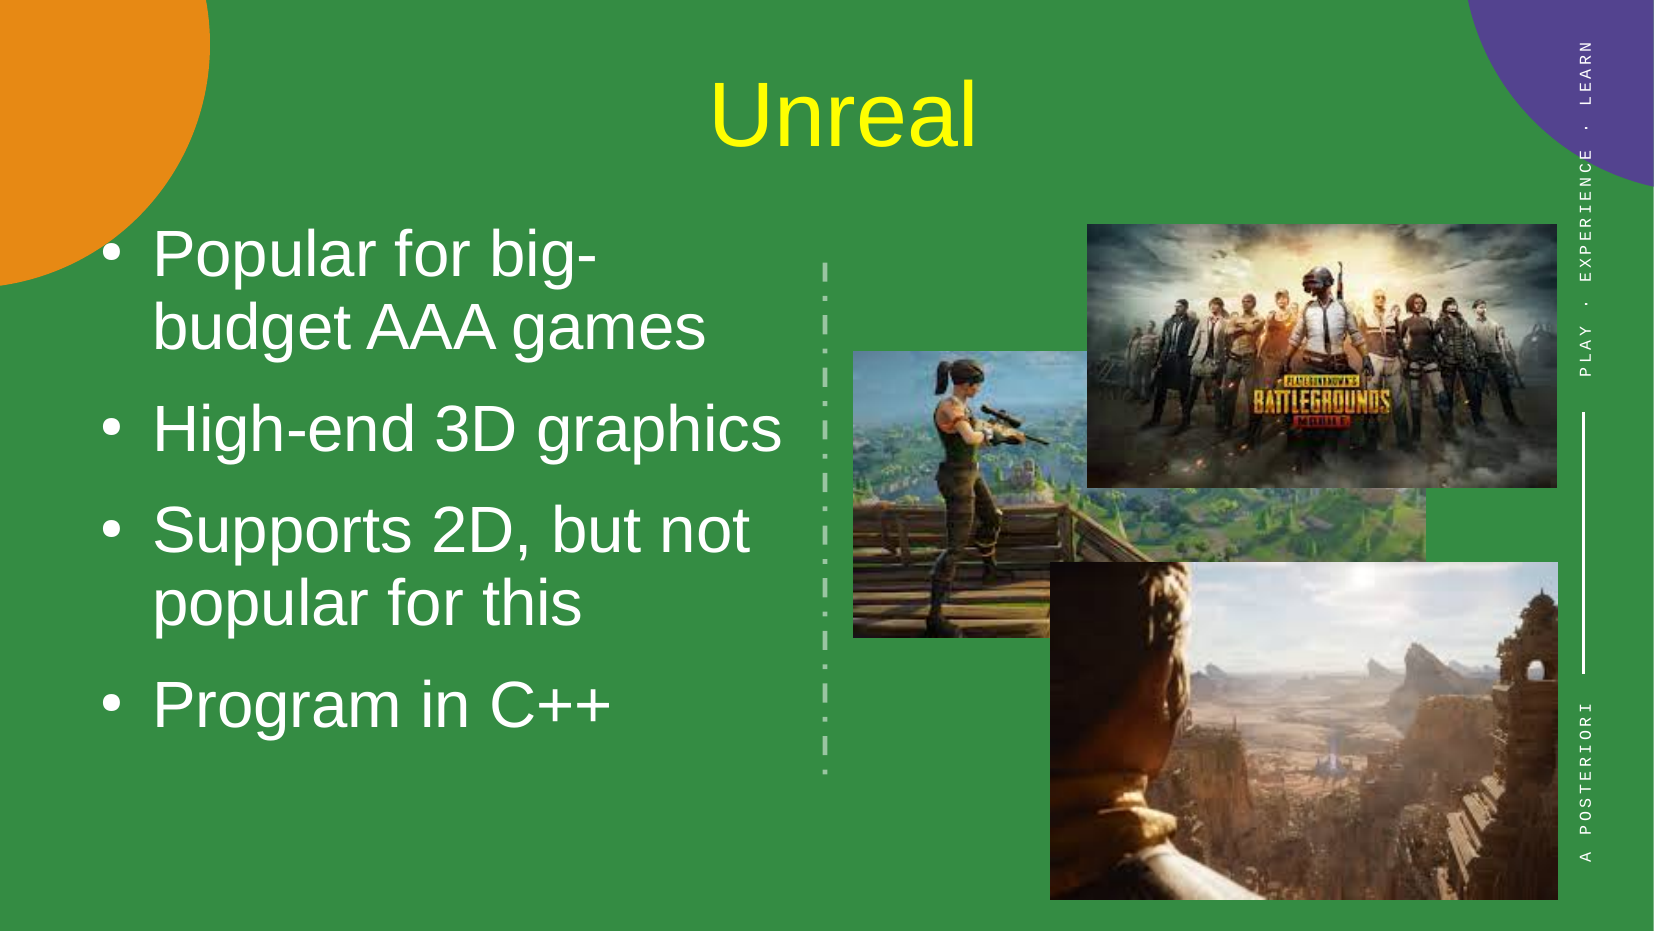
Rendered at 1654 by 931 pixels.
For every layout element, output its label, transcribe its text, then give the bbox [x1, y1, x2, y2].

list Popular for big-budget AAA games High-end 3D graphics Supports 2D, but not popular for this Program in C++ [82, 217, 788, 758]
title Unreal [187, 37, 1501, 193]
picture [853, 224, 1558, 901]
